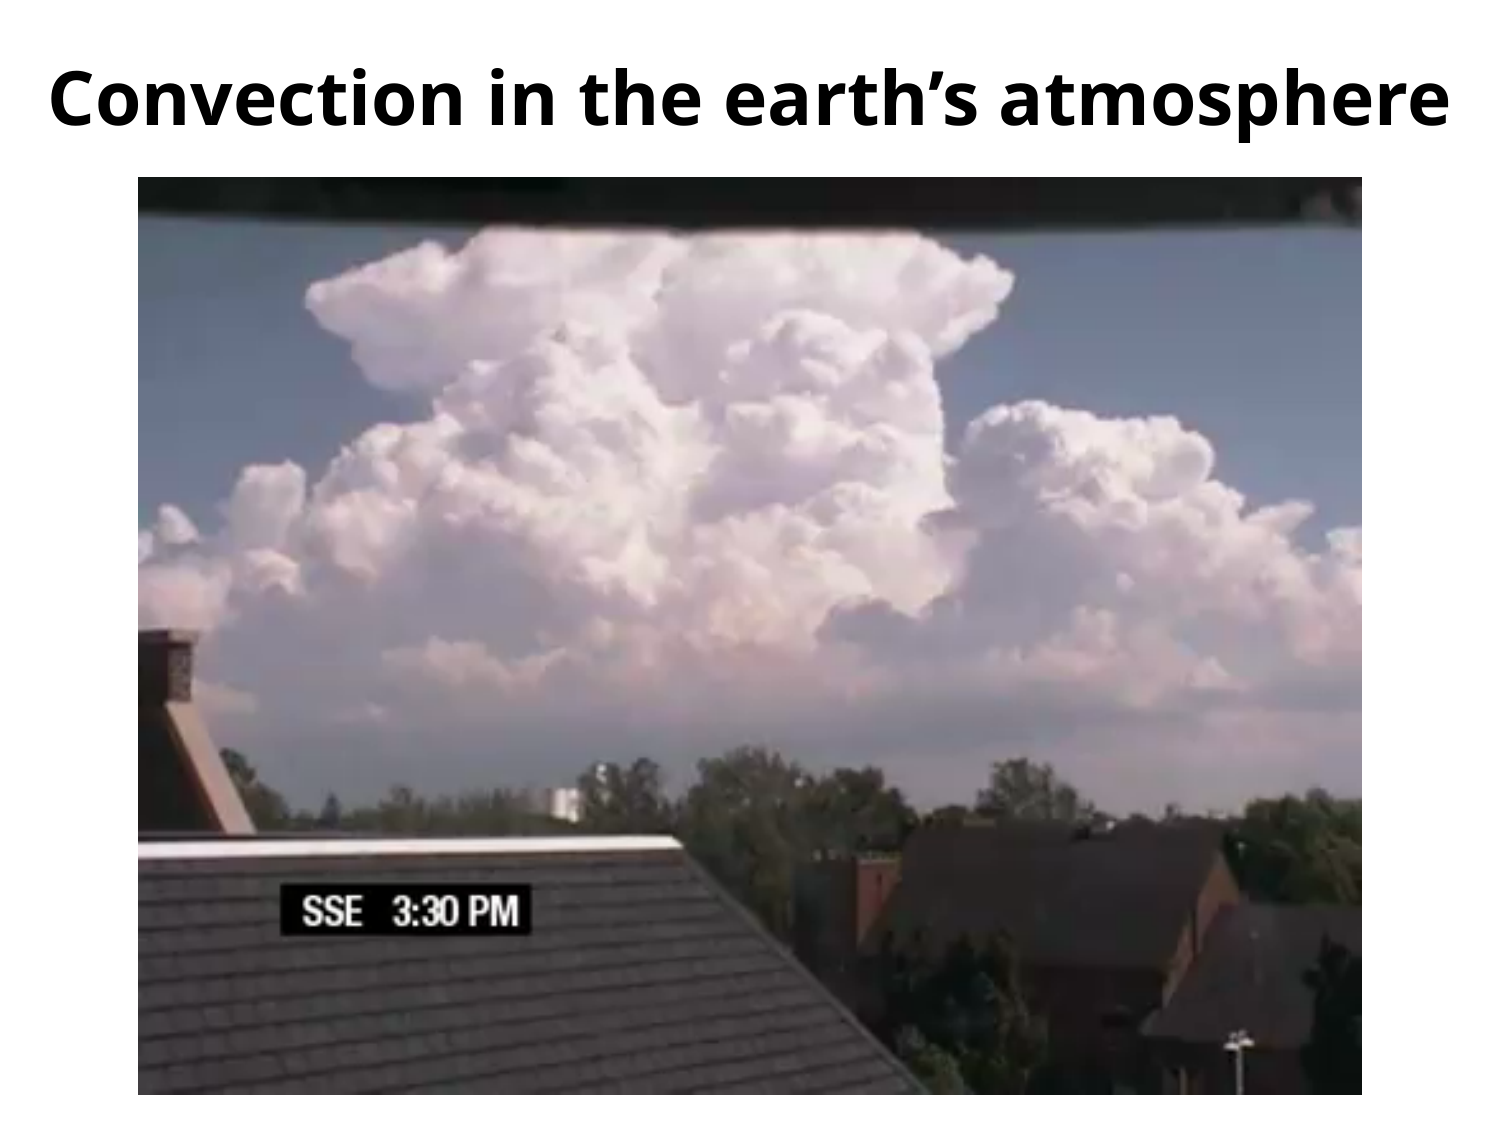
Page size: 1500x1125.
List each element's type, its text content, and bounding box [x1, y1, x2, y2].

title Convection in the earth’s atmosphere [30, 52, 1471, 140]
picture [138, 177, 1362, 1096]
